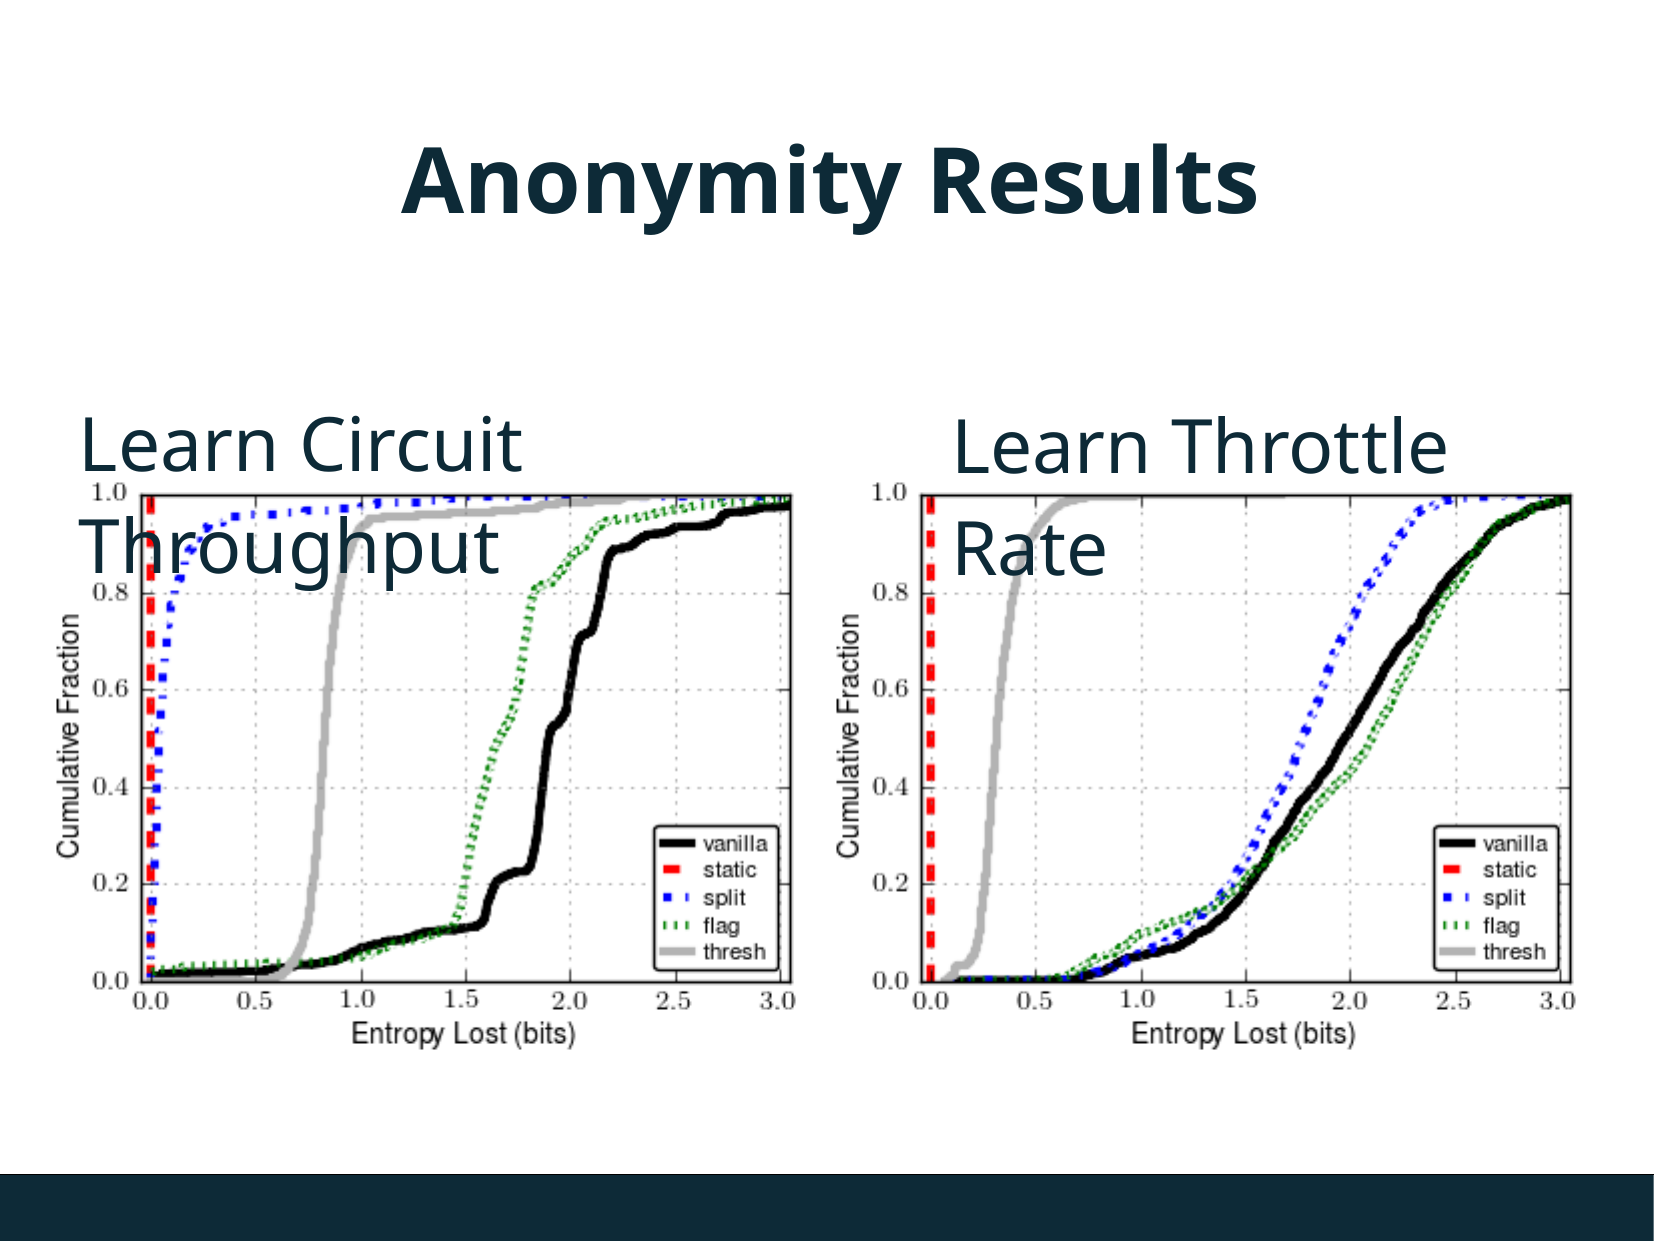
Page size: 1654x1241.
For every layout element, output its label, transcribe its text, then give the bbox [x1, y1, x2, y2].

text_box Learn Circuit Throughput [64, 383, 906, 485]
title Anonymity Results [86, 74, 1575, 282]
picture [21, 471, 1602, 1072]
text_box Learn Throttle Rate [936, 385, 1571, 487]
